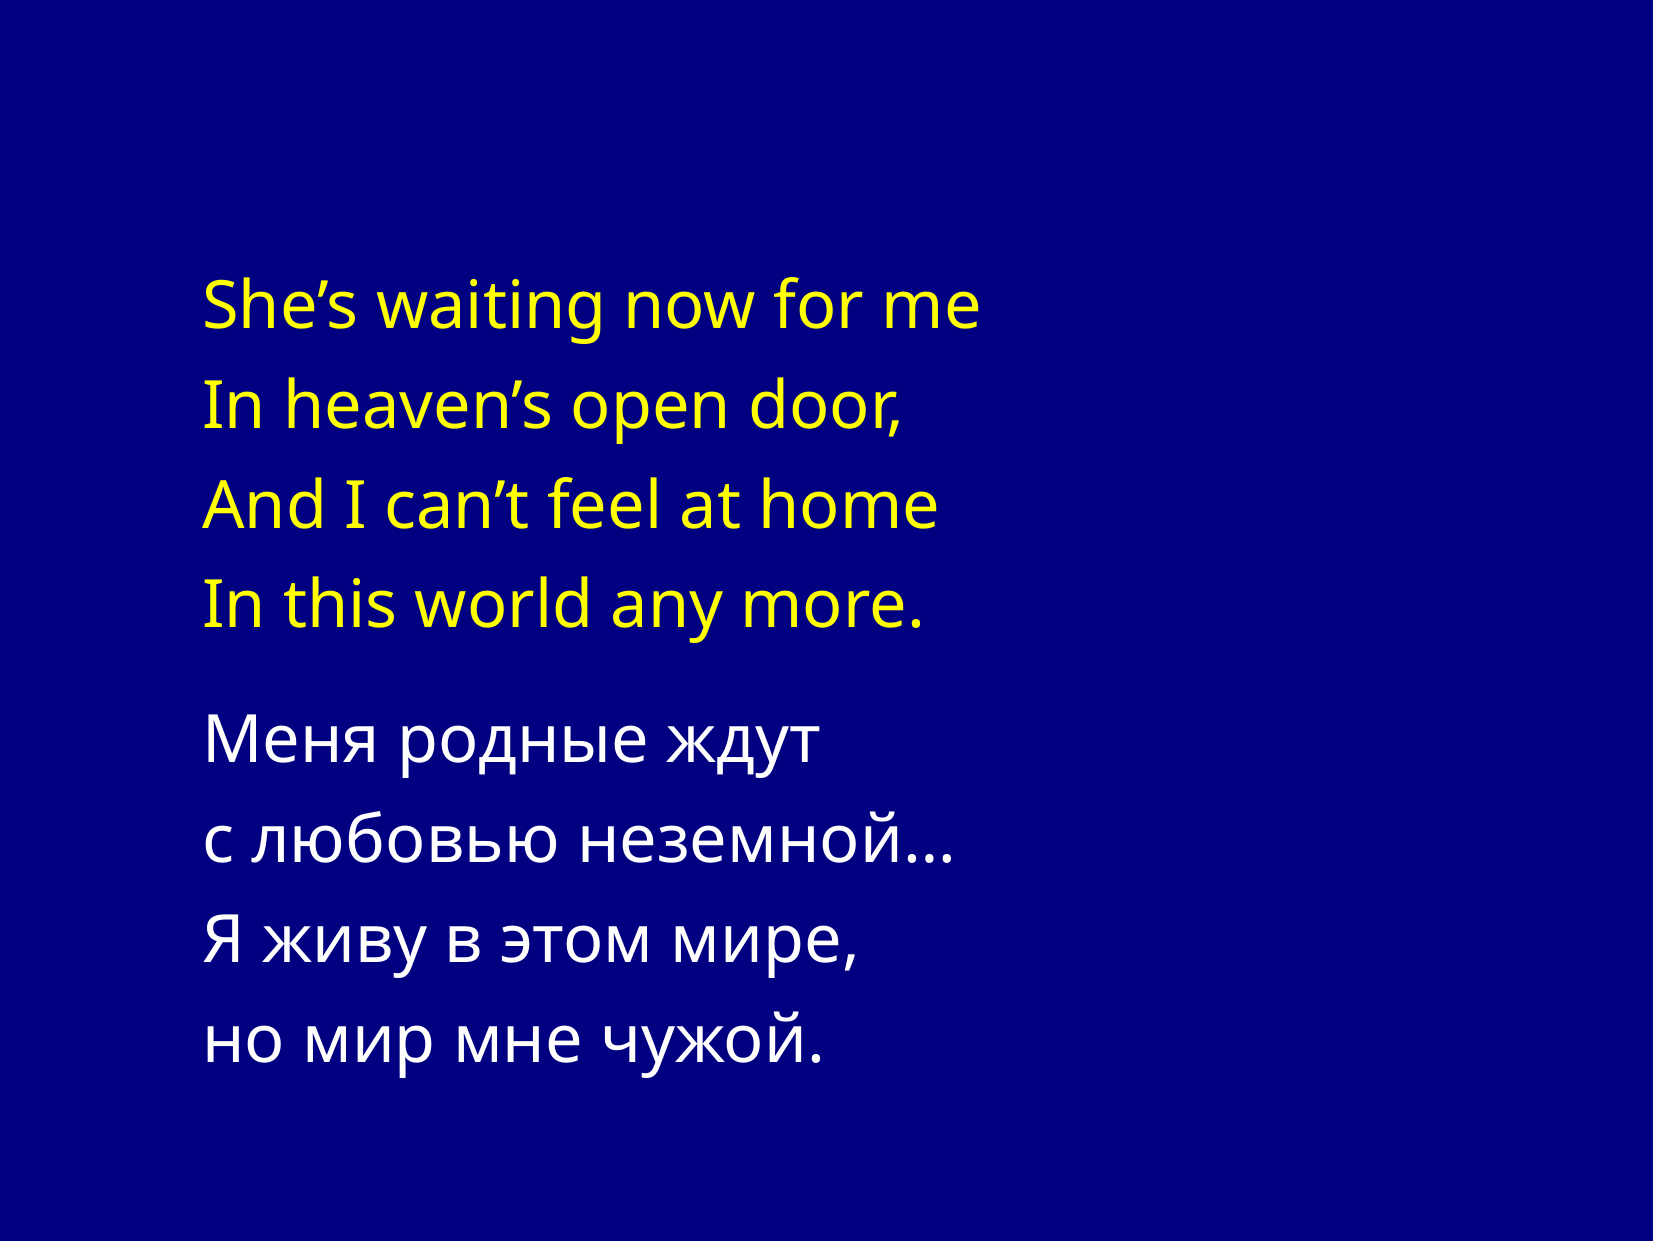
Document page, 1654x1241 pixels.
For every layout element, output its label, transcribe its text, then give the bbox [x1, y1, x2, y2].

text_box She’s waiting now for me In heaven’s open door, And I can’t feel at home In this world any more. [75, 150, 1576, 638]
text_box Меня родные ждут с любовью неземной… Я живу в этом мире, но мир мне чужой. [75, 675, 1576, 1163]
